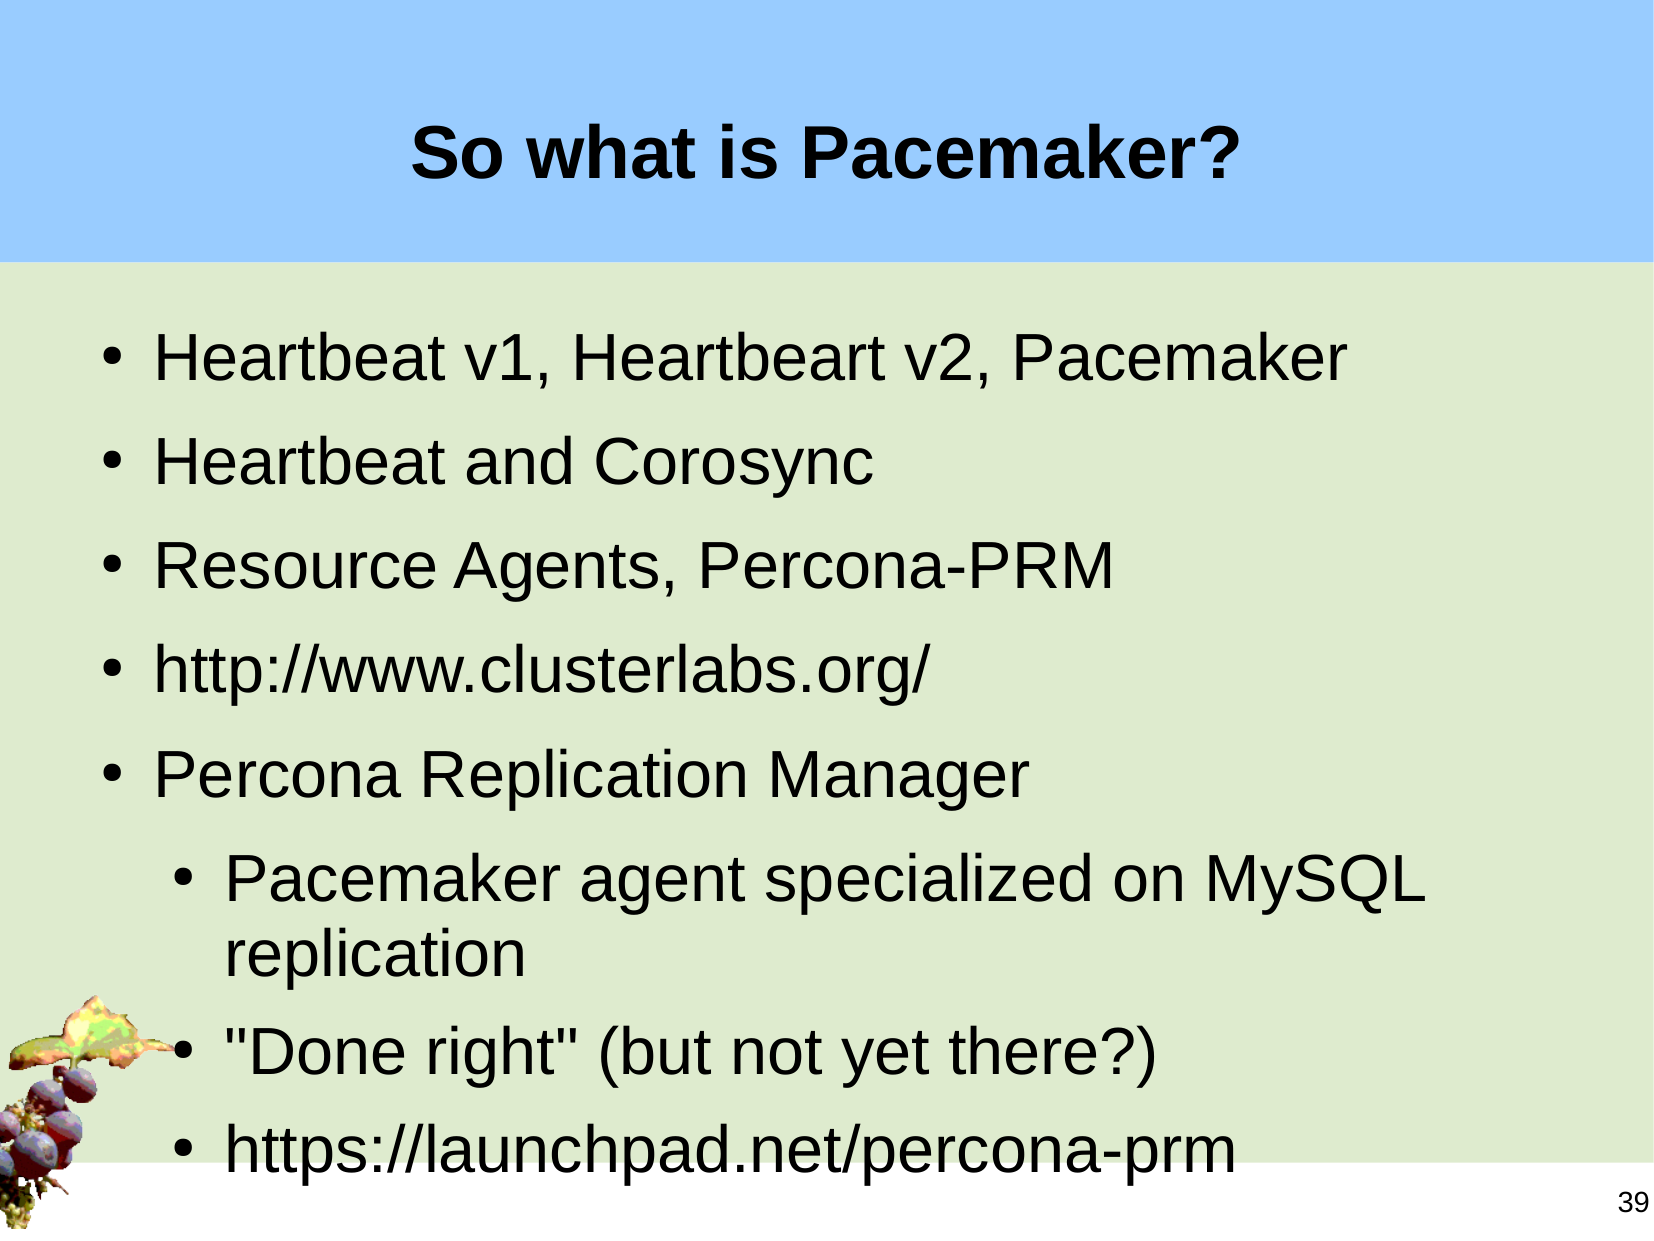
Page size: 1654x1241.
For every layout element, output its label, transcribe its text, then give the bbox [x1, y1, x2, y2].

picture [0, 990, 188, 1229]
title So what is Pacemaker? [82, 49, 1571, 257]
list Heartbeat v1, Heartbeart v2, Pacemaker Heartbeat and Corosync Resource Agents, Percona-PRM http://www.clusterlabs.org/ Percona Replication Manager Pacemaker agent specialized on MySQL replication "Done right" (but not yet there?) https://launchpad.net/percona-prm [82, 319, 1571, 1188]
